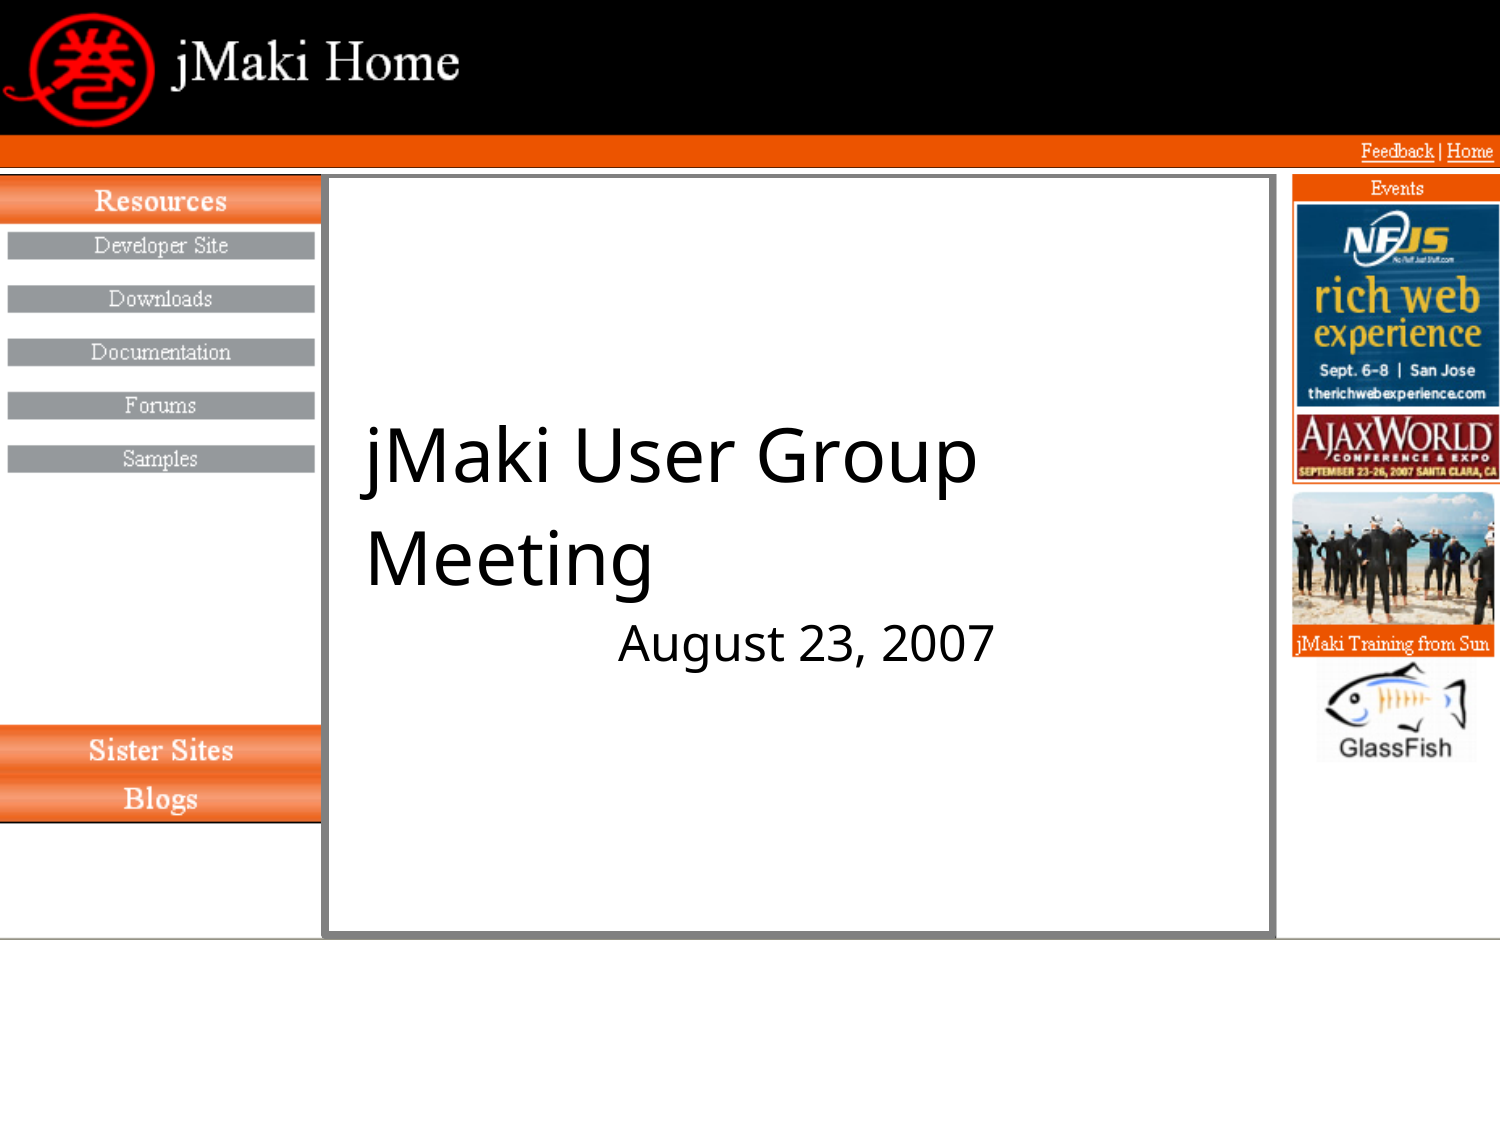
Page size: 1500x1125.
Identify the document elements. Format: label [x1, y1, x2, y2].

picture [0, 0, 1500, 168]
picture [0, 174, 1500, 940]
